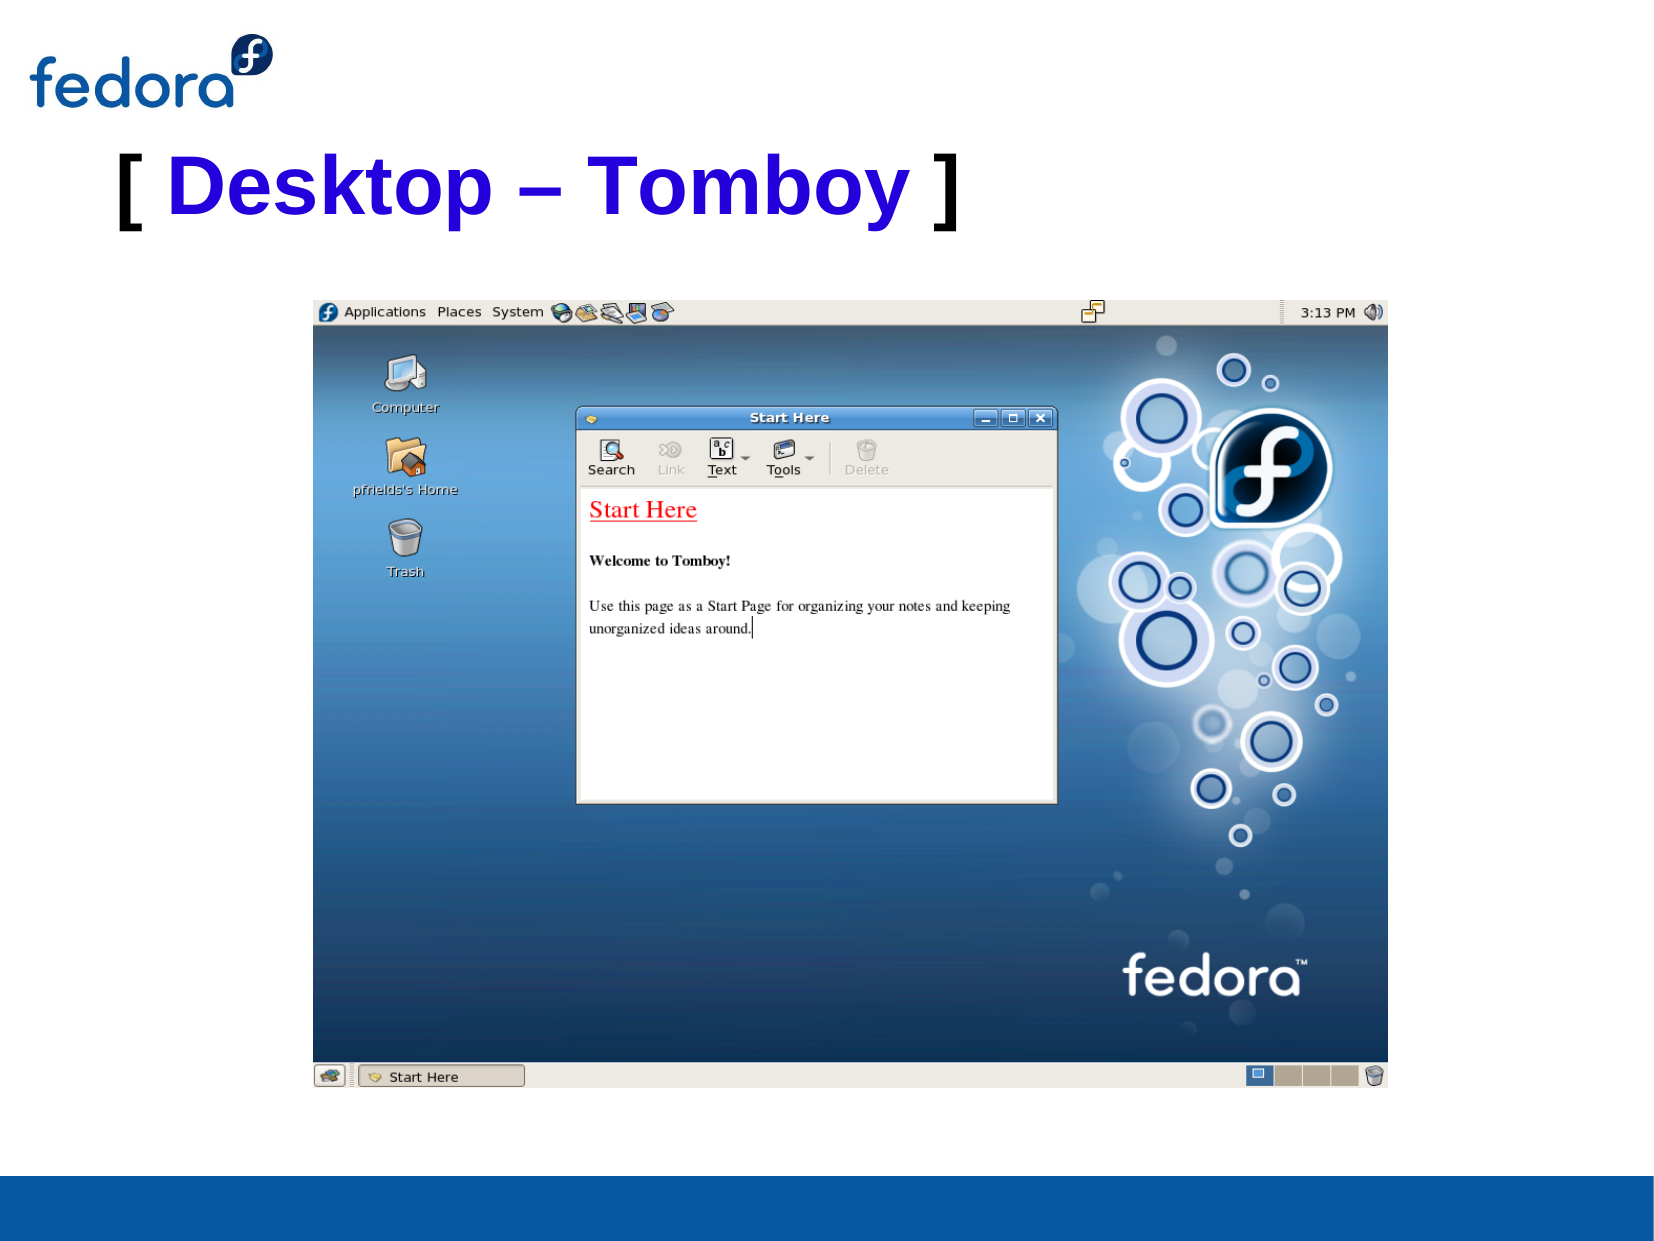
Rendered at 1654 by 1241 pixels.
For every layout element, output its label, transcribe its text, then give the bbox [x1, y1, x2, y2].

title [ Desktop – Tomboy ] [115, 130, 1521, 241]
picture [0, 1176, 1654, 1241]
picture [313, 300, 1388, 1088]
picture [22, 27, 277, 115]
